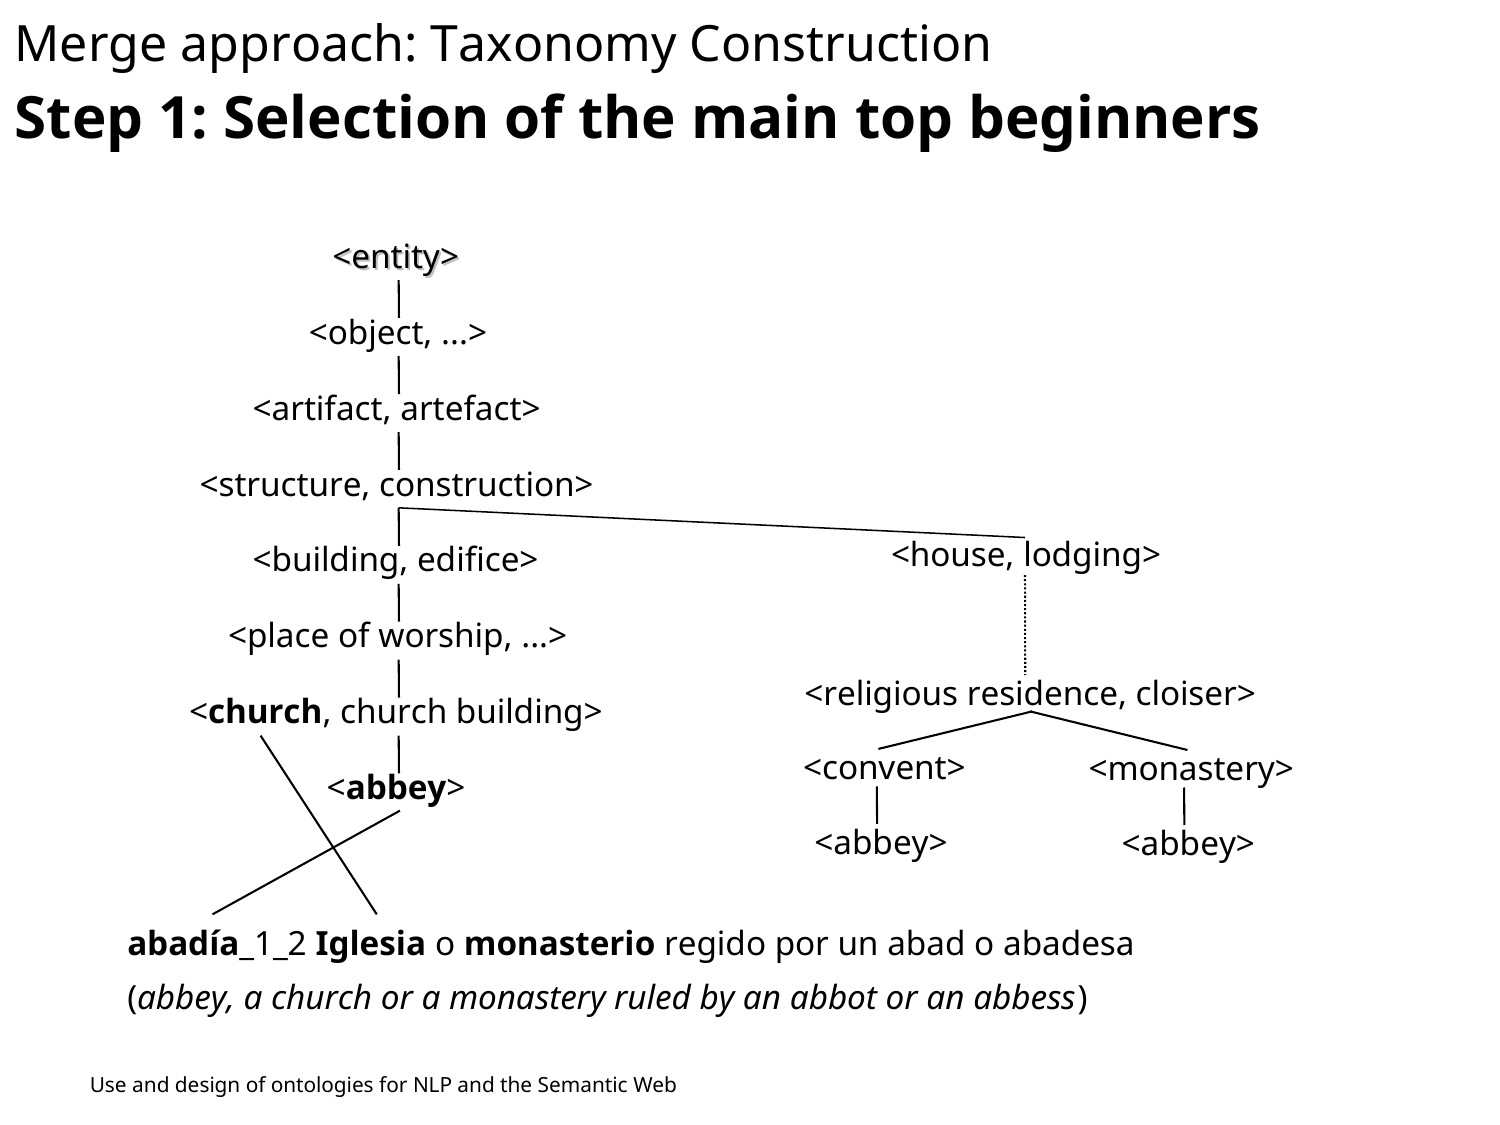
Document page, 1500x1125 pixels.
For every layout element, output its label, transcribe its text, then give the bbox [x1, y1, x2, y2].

text_box <entity> [317, 224, 475, 286]
text_box <building, edifice> [237, 528, 554, 590]
text_box <monastery> [1073, 737, 1310, 799]
text_box abadía_1_2 Iglesia o monasterio regido por un abad o abadesa (abbey, a church or a monastery ruled by an abbot or an abbess) [112, 912, 1160, 1027]
text_box <object, ...> [294, 301, 503, 362]
text_box <religious residence, cloiser> [789, 662, 1272, 724]
text_box <abbey> [311, 756, 481, 817]
text_box <artifact, artefact> [237, 376, 557, 438]
text_box <church, church building> [174, 680, 619, 742]
text_box <convent> [788, 736, 981, 798]
text_box <structure, construction> [184, 452, 610, 514]
text_box Merge approach: Taxonomy Construction Step 1: Selection of the main top beginners [0, 0, 1400, 150]
text_box <abbey> [799, 811, 963, 873]
text_box <abbey> [1106, 812, 1271, 874]
text_box <place of worship, ...> [213, 604, 583, 666]
text_box <religious residence, cloiser> [990, 713, 1073, 724]
text_box <house, lodging> [876, 523, 1177, 584]
